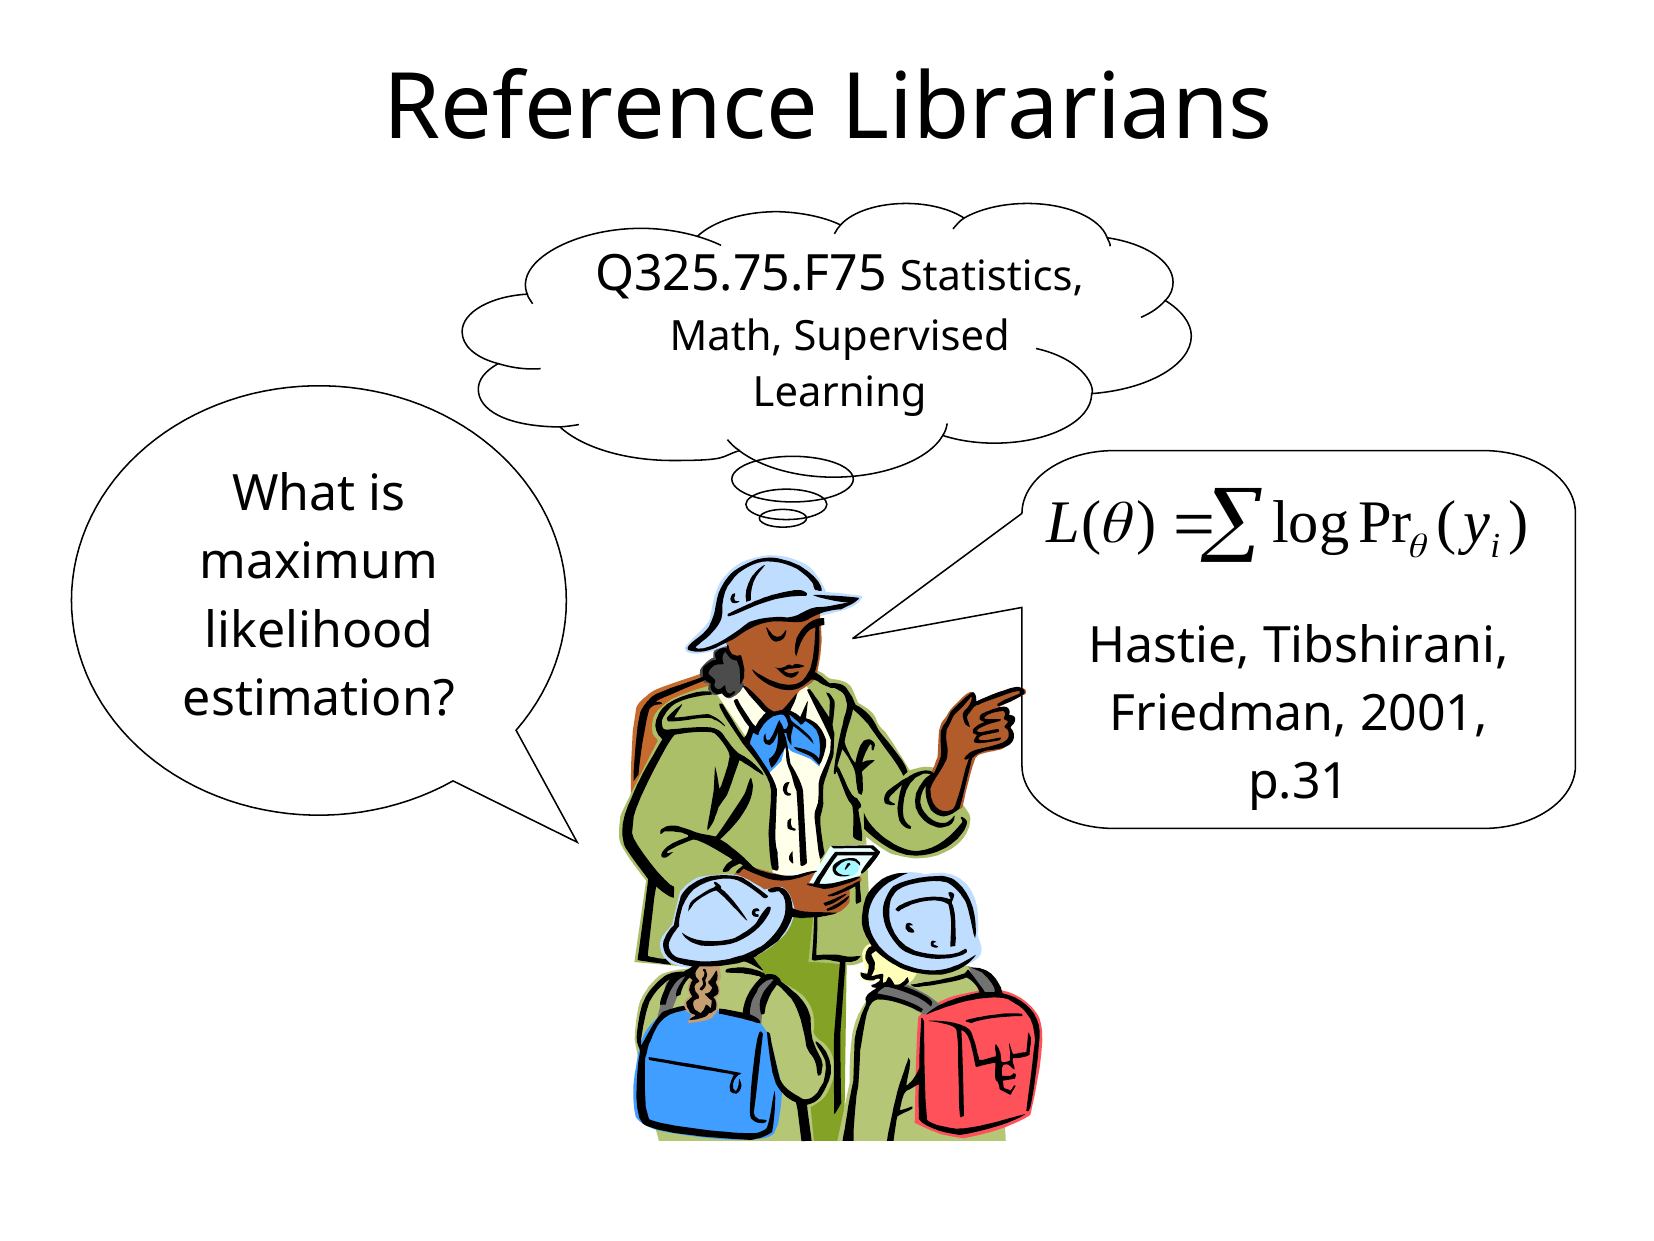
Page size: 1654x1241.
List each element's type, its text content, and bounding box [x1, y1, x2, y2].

text_box Q325.75.F75 Statistics, Math, Supervised Learning [579, 229, 1101, 427]
title Reference Librarians [84, 0, 1573, 207]
text_box Hastie, Tibshirani, Friedman, 2001, p.31 [966, 481, 1035, 554]
chart [1035, 476, 1539, 578]
text_box Hastie, Tibshirani, Friedman, 2001, p.31 [1040, 450, 1576, 829]
text_box What is maximum likelihood estimation? [71, 385, 578, 843]
picture [618, 554, 1045, 1142]
